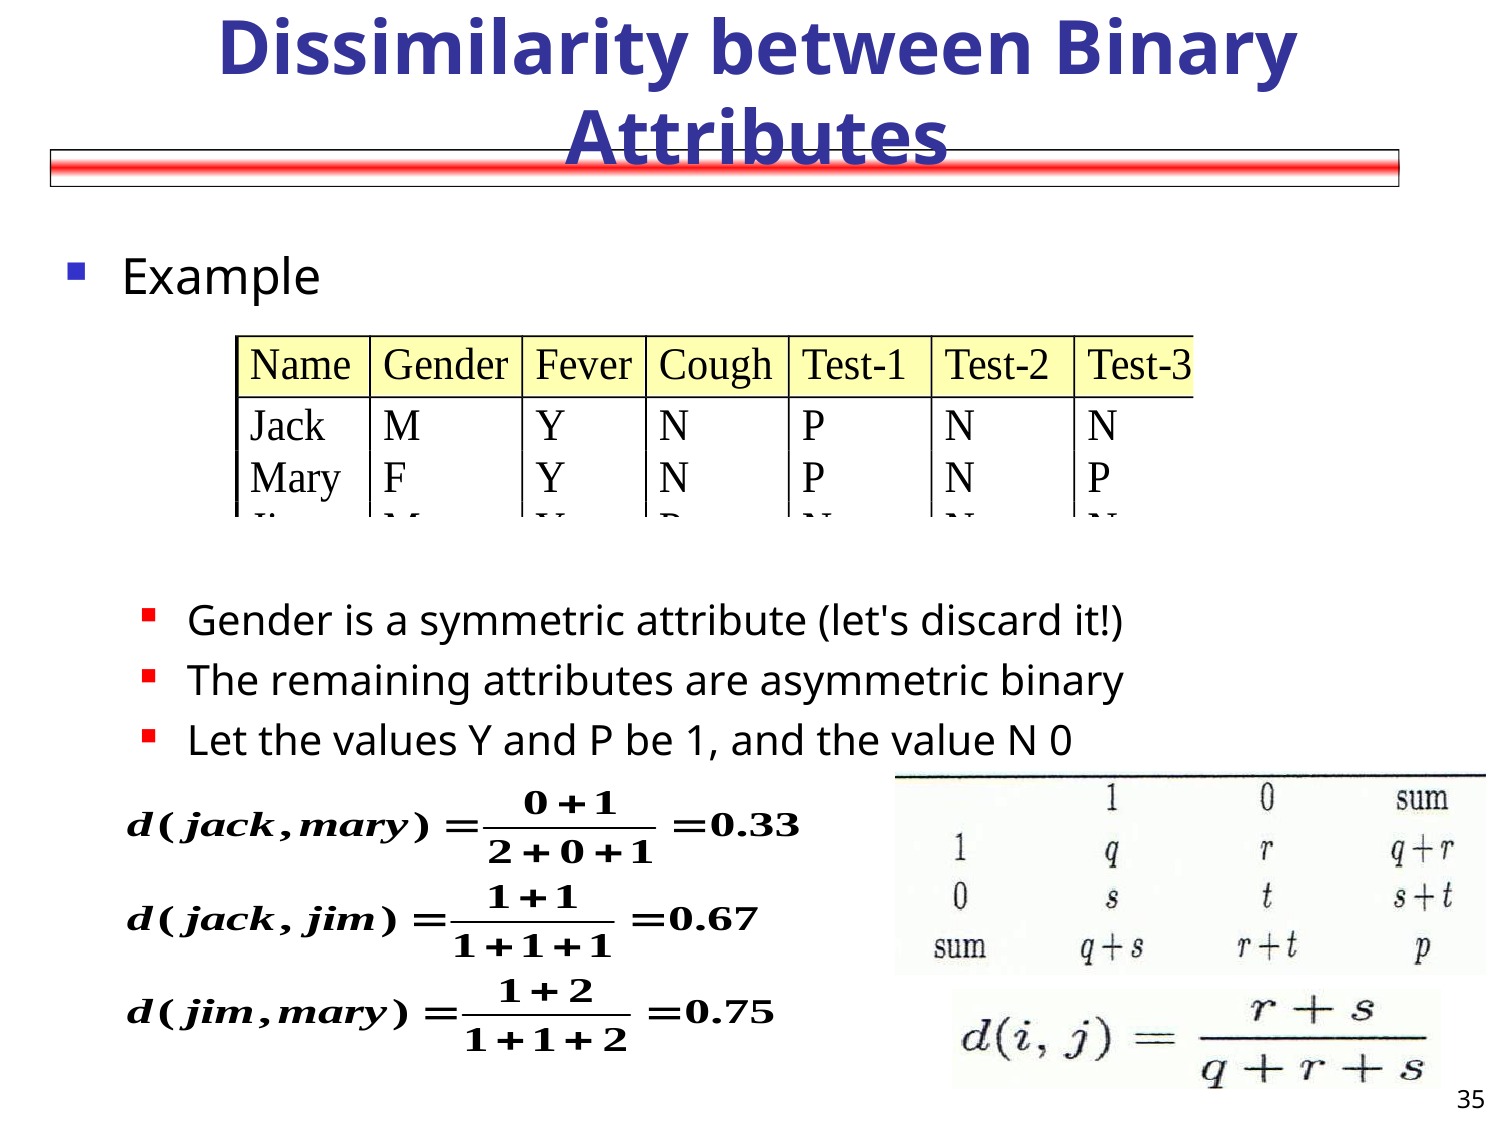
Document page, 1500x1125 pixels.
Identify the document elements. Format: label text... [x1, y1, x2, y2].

chart [119, 780, 808, 1058]
picture [952, 989, 1441, 1089]
chart [57, 254, 1194, 517]
title Dissimilarity between Binary Attributes [49, 0, 1466, 187]
list Example Gender is a symmetric attribute (let's discard it!) The remaining attributes are asymmetric binary Let the values Y and P be 1, and the value N 0 [49, 237, 1425, 1050]
picture [895, 771, 1486, 976]
text_box <number> [1187, 1062, 1500, 1125]
